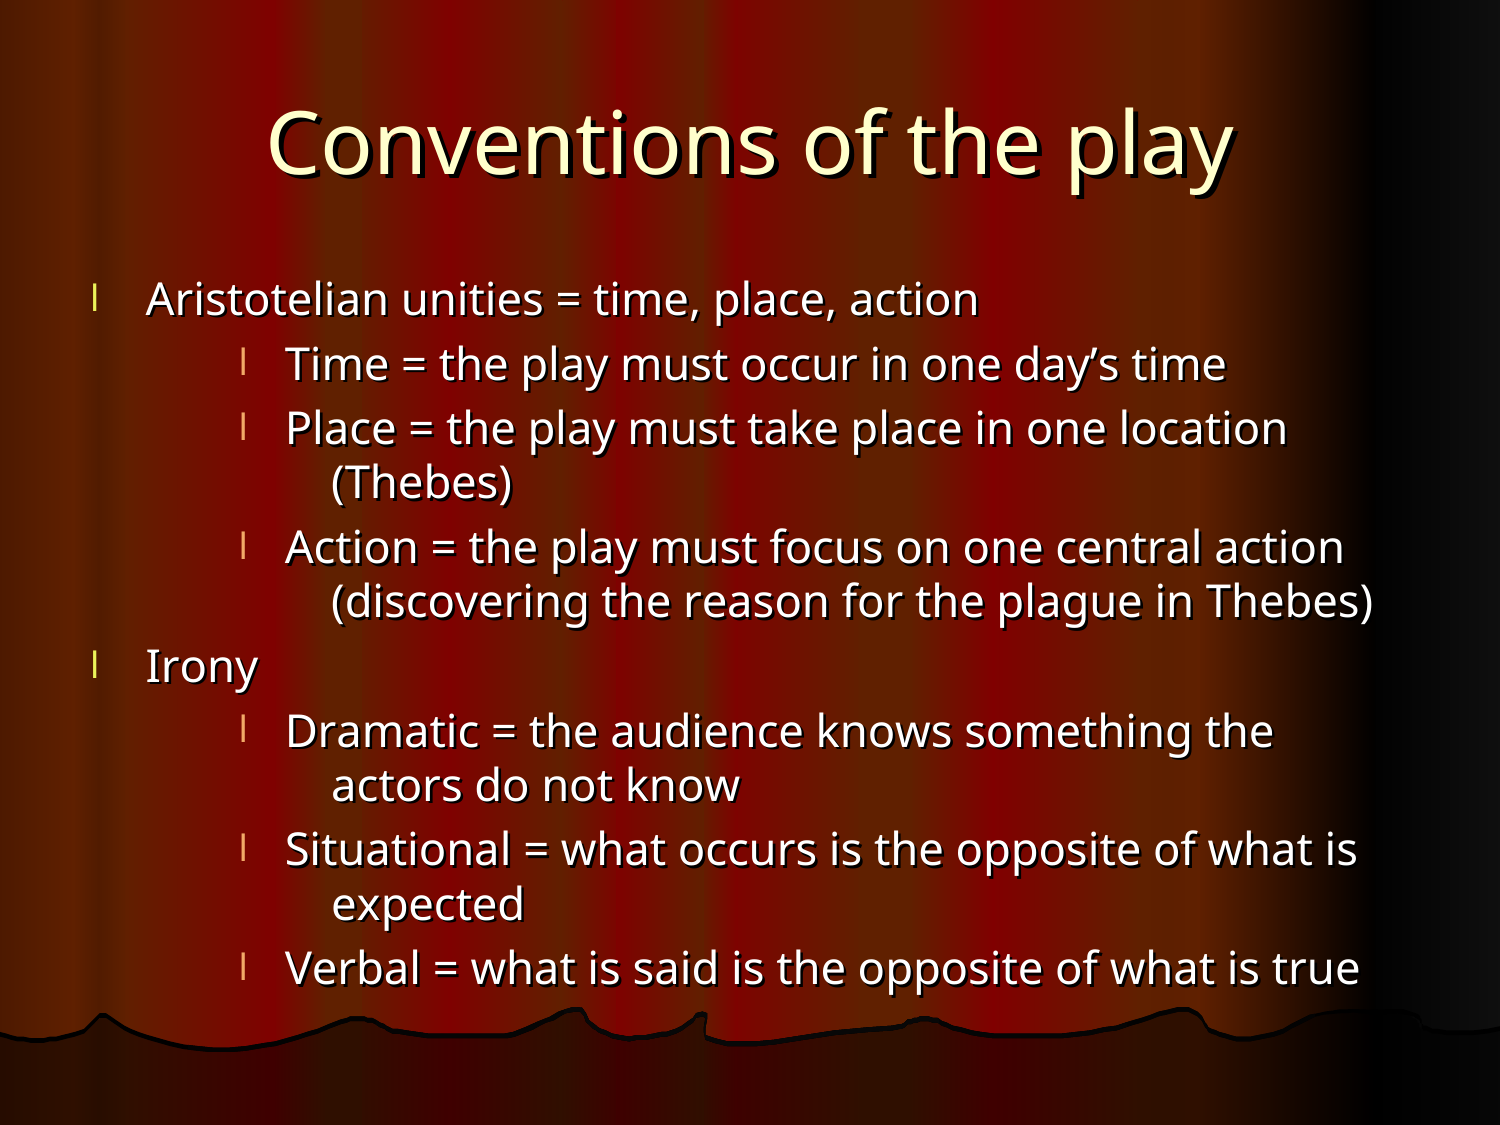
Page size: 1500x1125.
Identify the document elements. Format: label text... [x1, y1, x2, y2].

list Aristotelian unities = time, place, action Time = the play must occur in one day’s time Place = the play must take place in one location (Thebes) Action = the play must focus on one central action (discovering the reason for the plague in Thebes) Irony Dramatic = the audience knows something the actors do not know Situational = what occurs is the opposite of what is expected Verbal = what is said is the opposite of what is true [75, 262, 1426, 1006]
title Conventions of the play [75, 45, 1426, 233]
